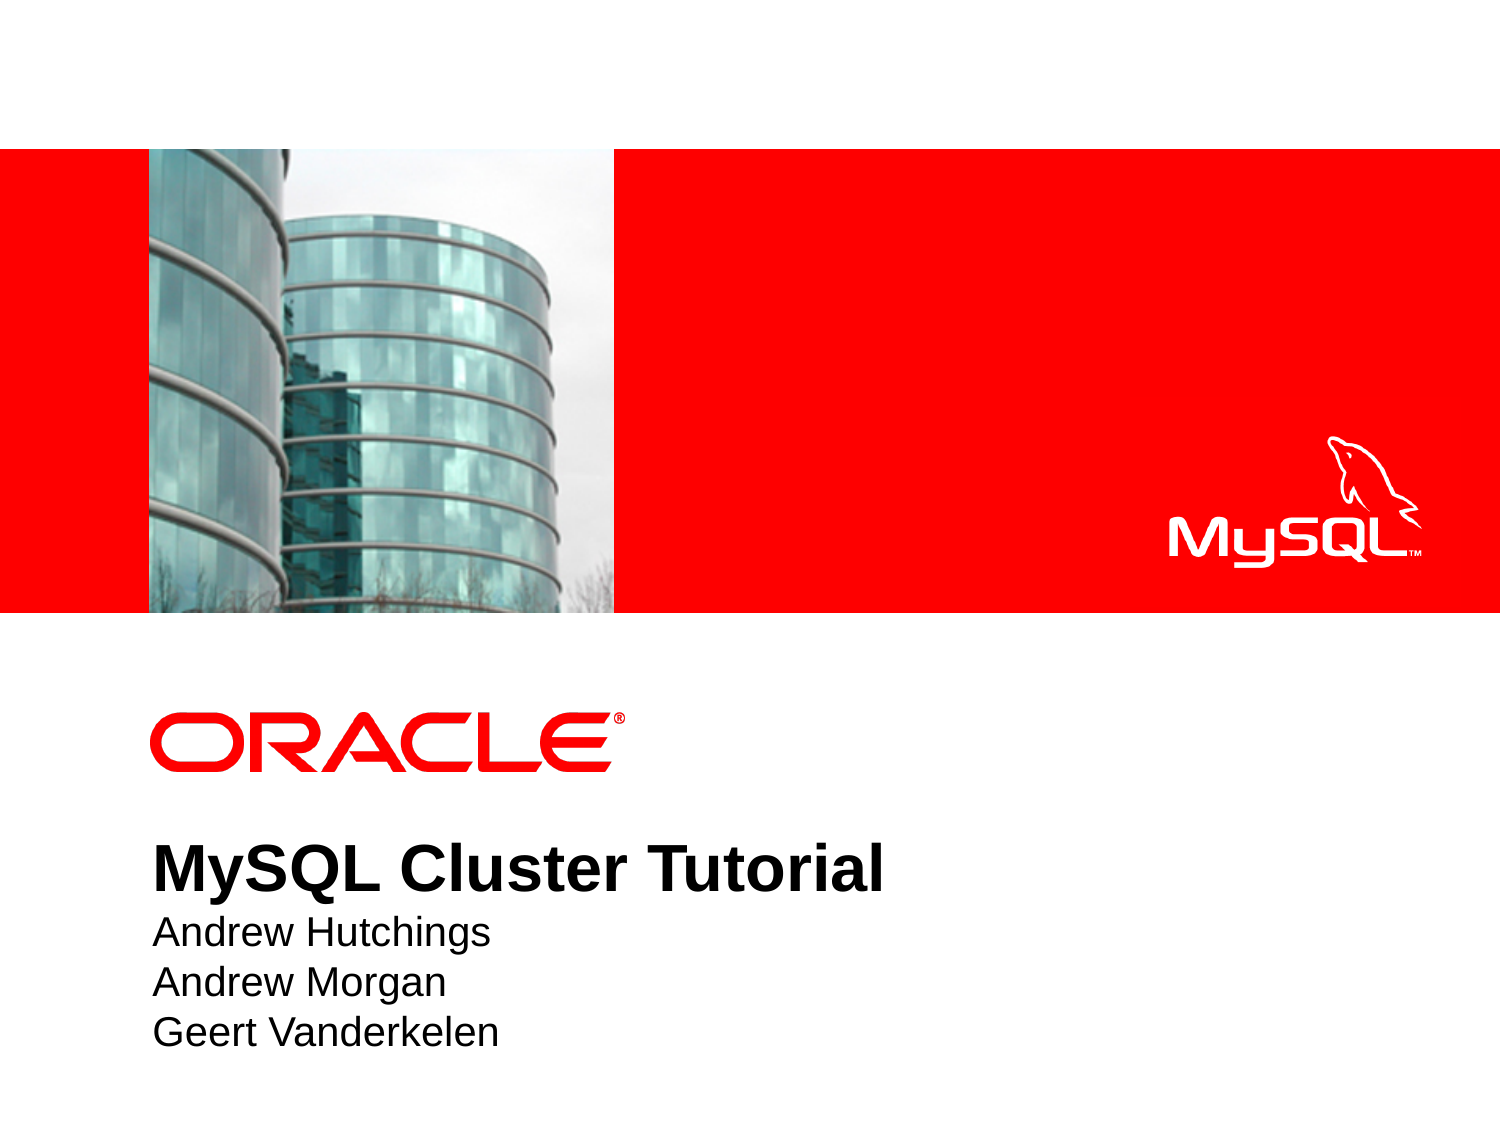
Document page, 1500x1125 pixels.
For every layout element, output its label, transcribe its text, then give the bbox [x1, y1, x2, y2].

picture [0, 149, 1500, 613]
picture [150, 712, 625, 749]
title MySQL Cluster Tutorial Andrew Hutchings Andrew Morgan Geert Vanderkelen [137, 749, 1413, 1063]
